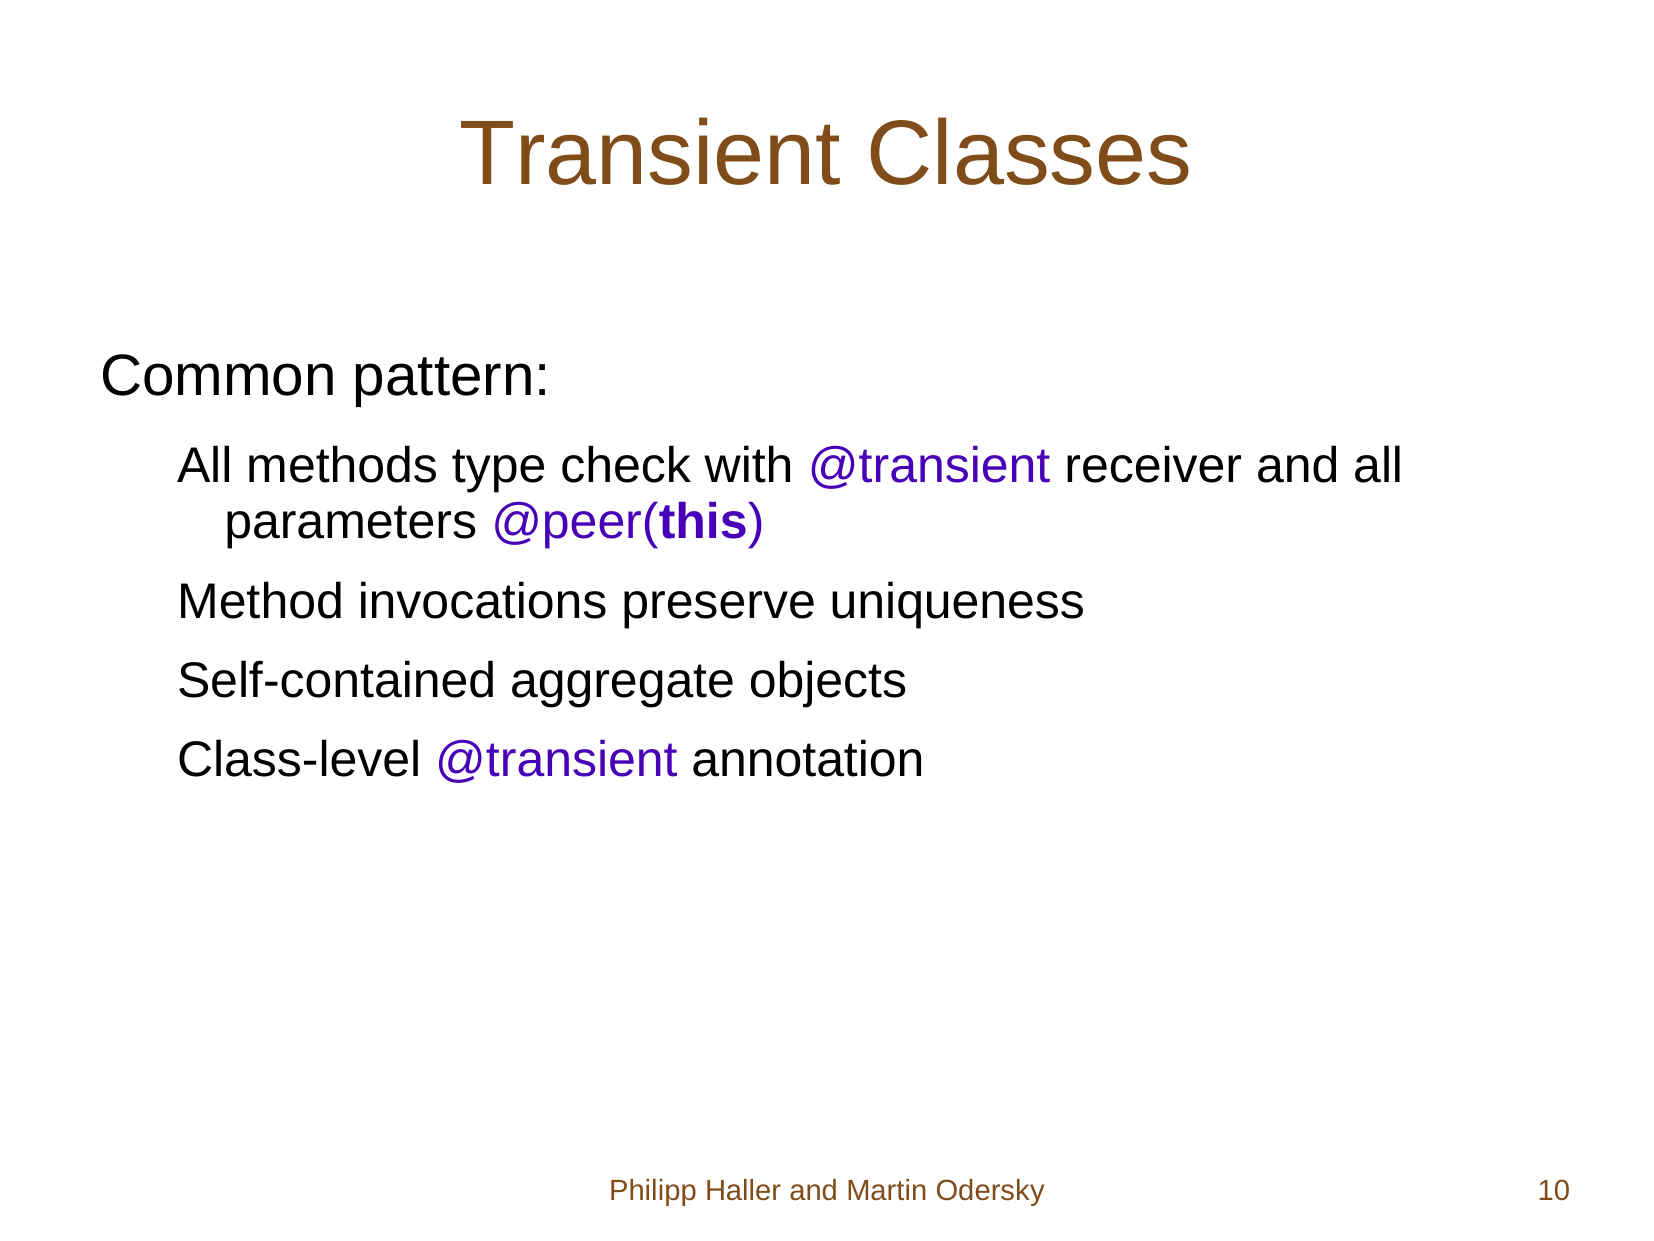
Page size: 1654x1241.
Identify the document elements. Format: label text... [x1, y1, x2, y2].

title Transient Classes [82, 56, 1571, 248]
list Common pattern: All methods type check with @transient receiver and all parameters @peer(this) Method invocations preserve uniqueness Self-contained aggregate objects Class-level @transient annotation [82, 248, 1571, 1118]
